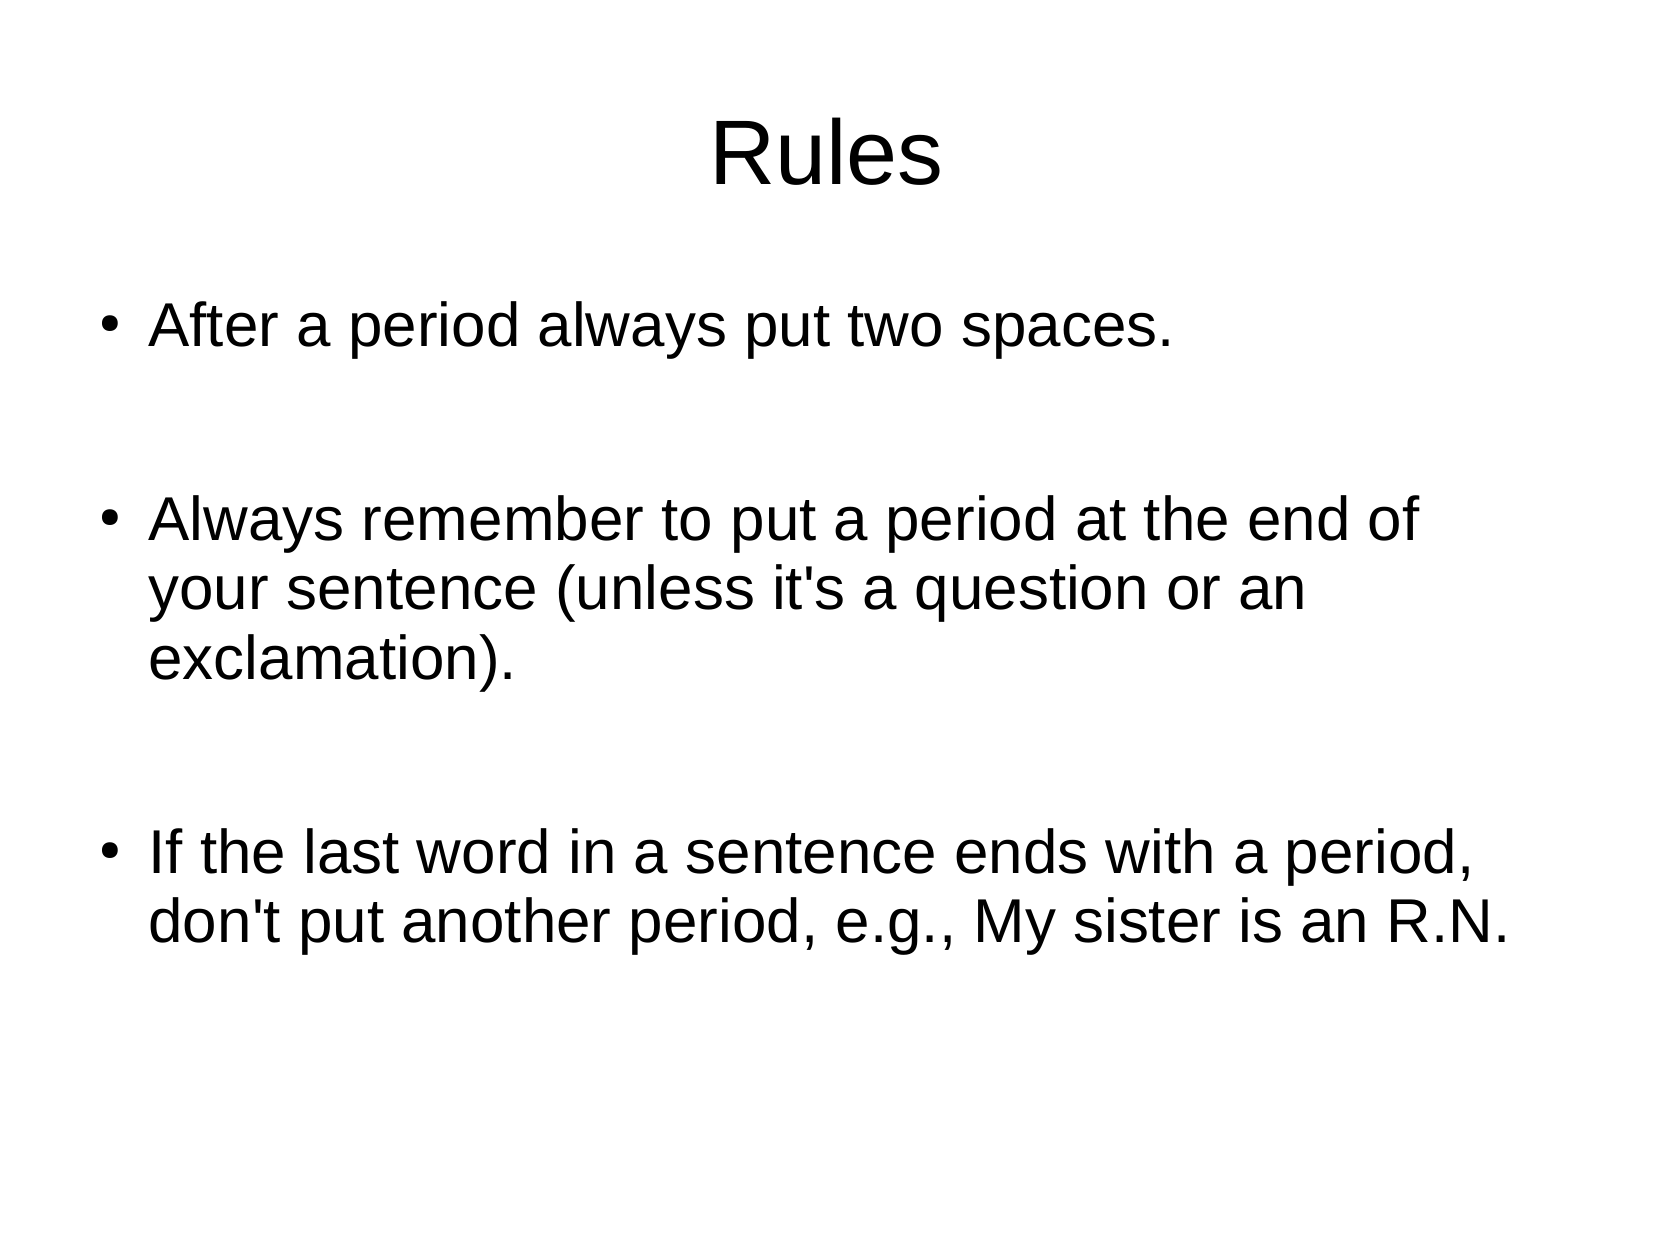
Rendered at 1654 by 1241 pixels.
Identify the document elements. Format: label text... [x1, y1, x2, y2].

title Rules [82, 49, 1571, 257]
list After a period always put two spaces. Always remember to put a period at the end of your sentence (unless it's a question or an exclamation). If the last word in a sentence ends with a period, don't put another period, e.g., My sister is an R.N. [82, 290, 1538, 1010]
